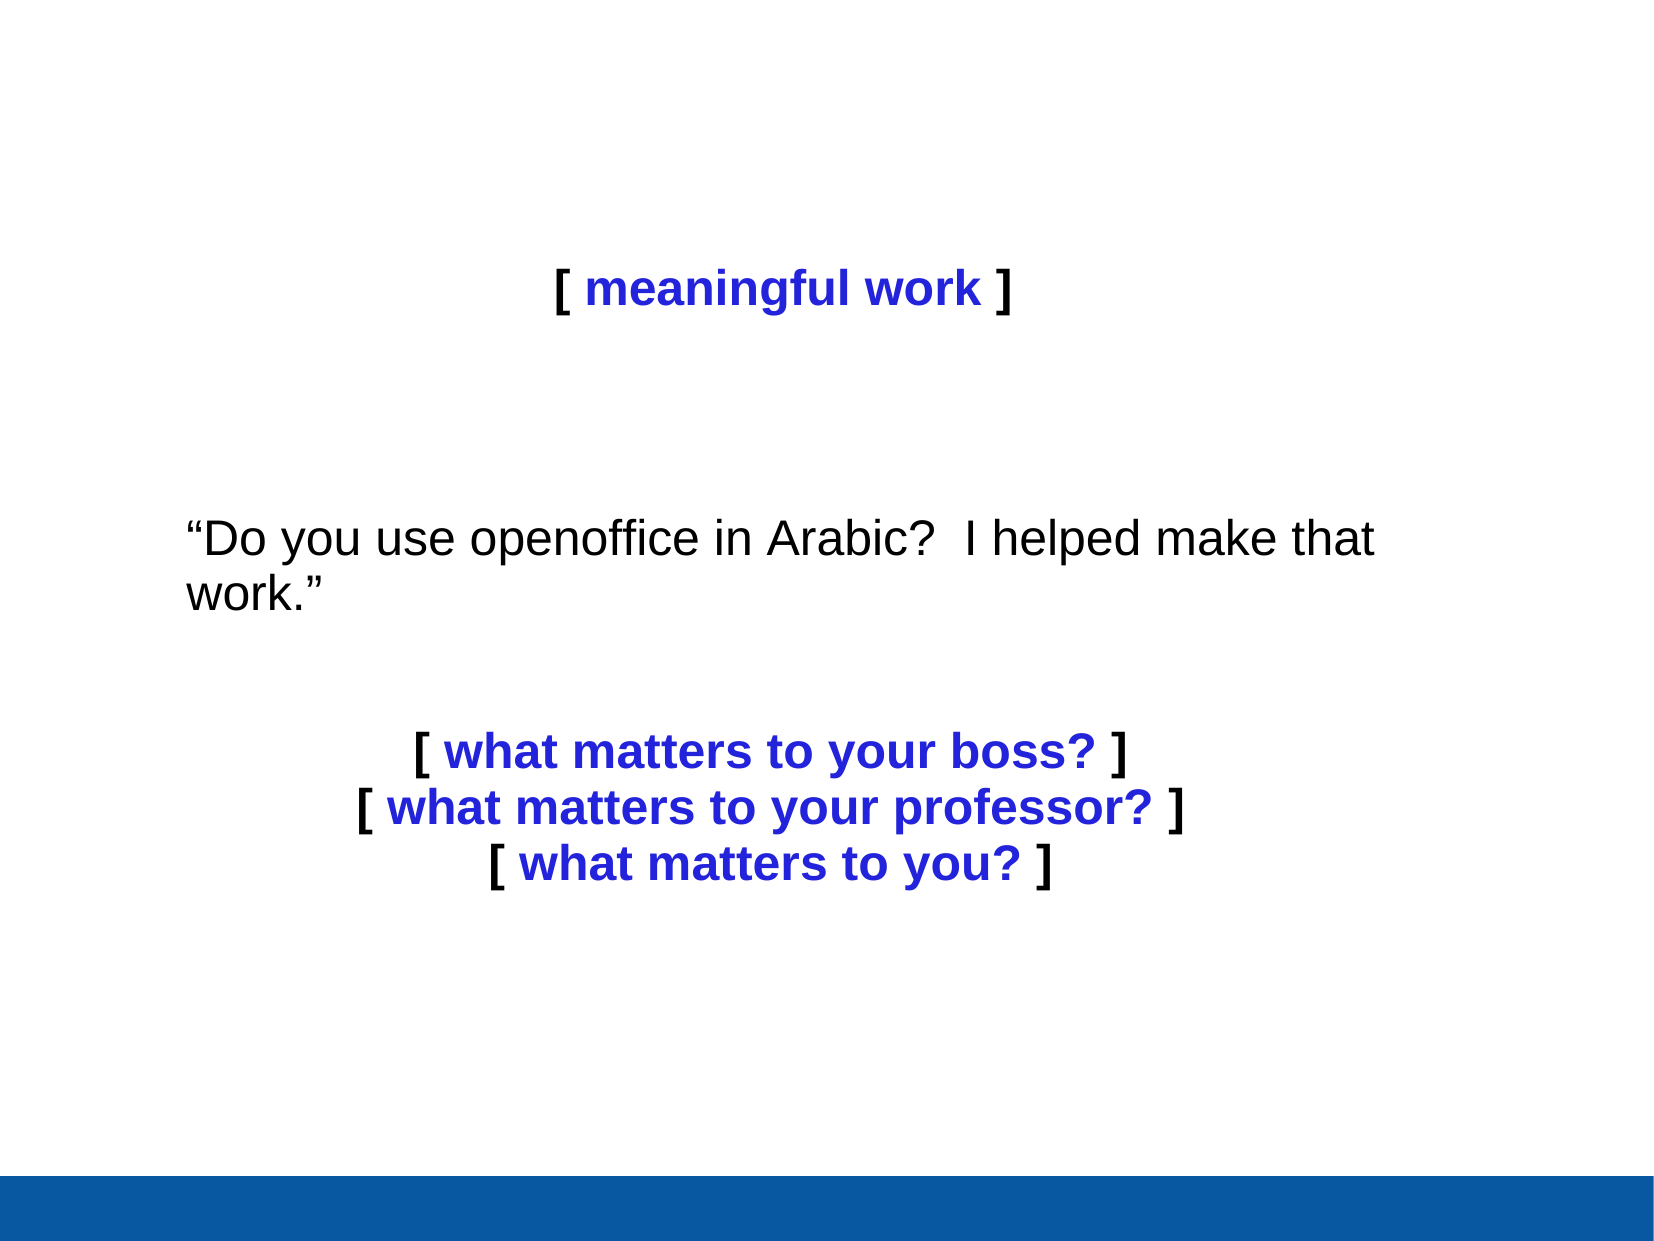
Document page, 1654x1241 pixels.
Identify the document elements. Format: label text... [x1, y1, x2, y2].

text_box “Do you use openoffice in Arabic? I helped make that work.” [186, 509, 1500, 683]
picture [0, 1176, 1654, 1241]
text_box [ what matters to your boss? ] [ what matters to your professor? ] [ what matters to you? ] [356, 723, 1327, 1081]
text_box [ meaningful work ] [553, 260, 1013, 317]
